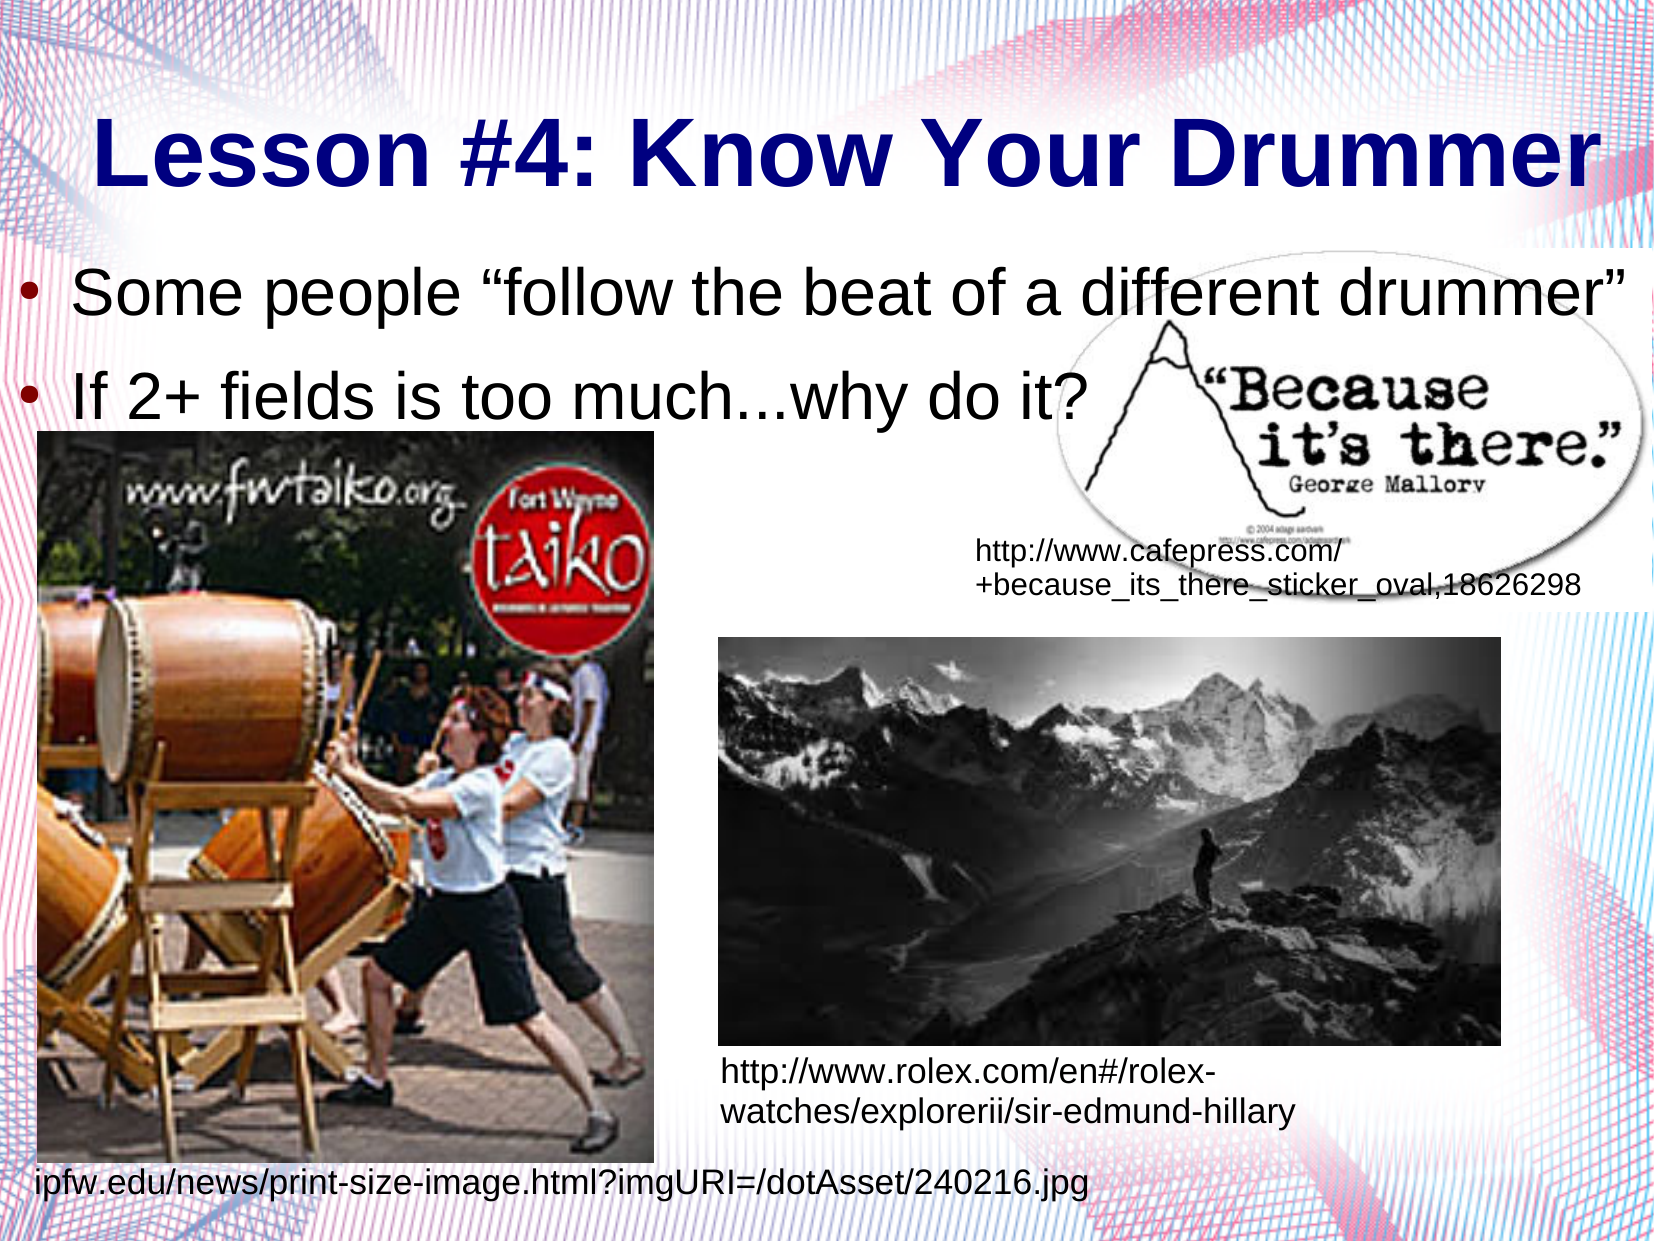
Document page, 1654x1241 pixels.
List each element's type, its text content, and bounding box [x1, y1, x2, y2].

picture [0, 0, 1654, 254]
text_box http://www.rolex.com/en#/rolex-watches/explorerii/sir-edmund-hillary [720, 1051, 1358, 1131]
list Some people “follow the beat of a different drummer” If 2+ fields is too much...why do it? [0, 254, 1654, 1074]
title Lesson #4: Know Your Drummer [82, 49, 1613, 254]
picture [718, 637, 1501, 1046]
text_box http://www.cafepress.com/+because_its_there_sticker_oval,18626298 [975, 532, 1613, 608]
picture [0, 431, 1654, 1241]
text_box ipfw.edu/news/print-size-image.html?imgURI=/dotAsset/240216.jpg [34, 1162, 1385, 1221]
